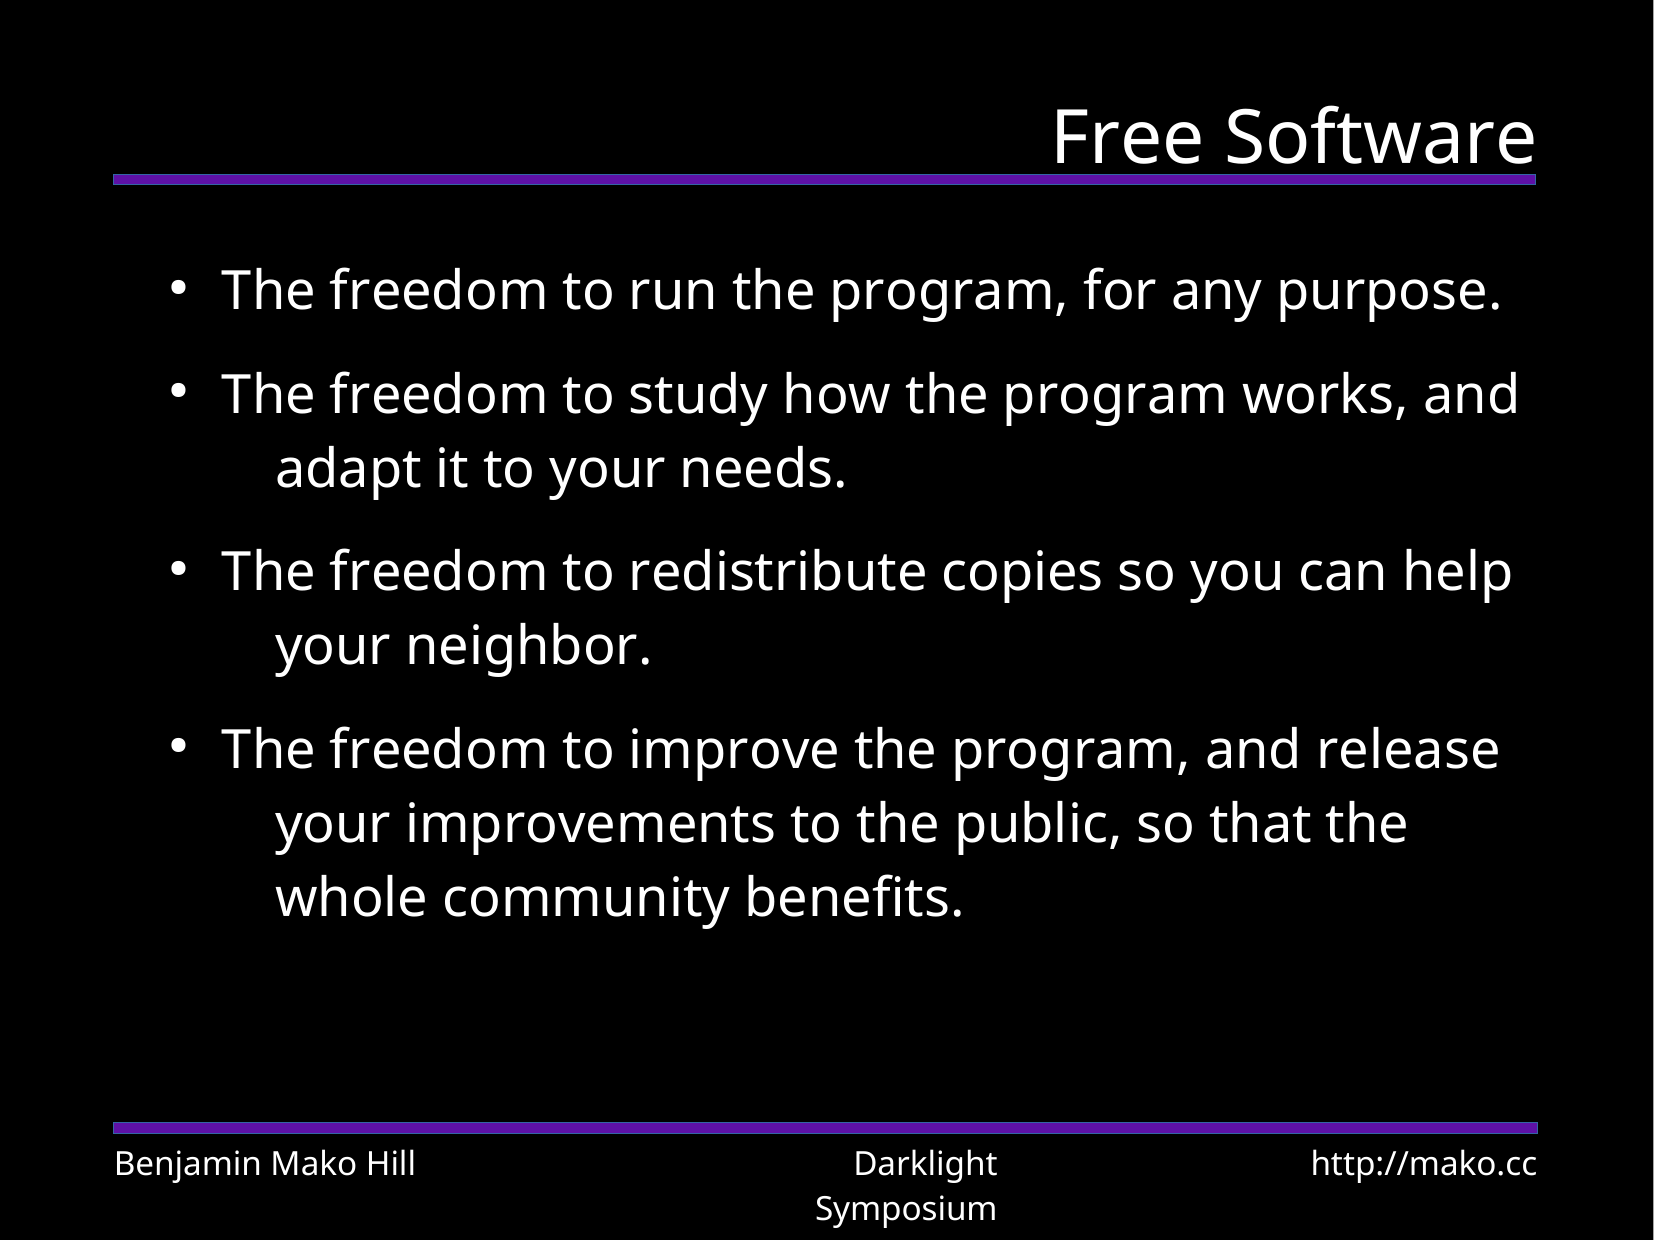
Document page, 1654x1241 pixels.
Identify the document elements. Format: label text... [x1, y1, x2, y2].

title Free Software [125, 70, 1538, 198]
list The freedom to run the program, for any purpose. The freedom to study how the program works, and adapt it to your needs. The freedom to redistribute copies so you can help your neighbor. The freedom to improve the program, and release your improvements to the public, so that the whole community benefits. [133, 251, 1530, 1089]
